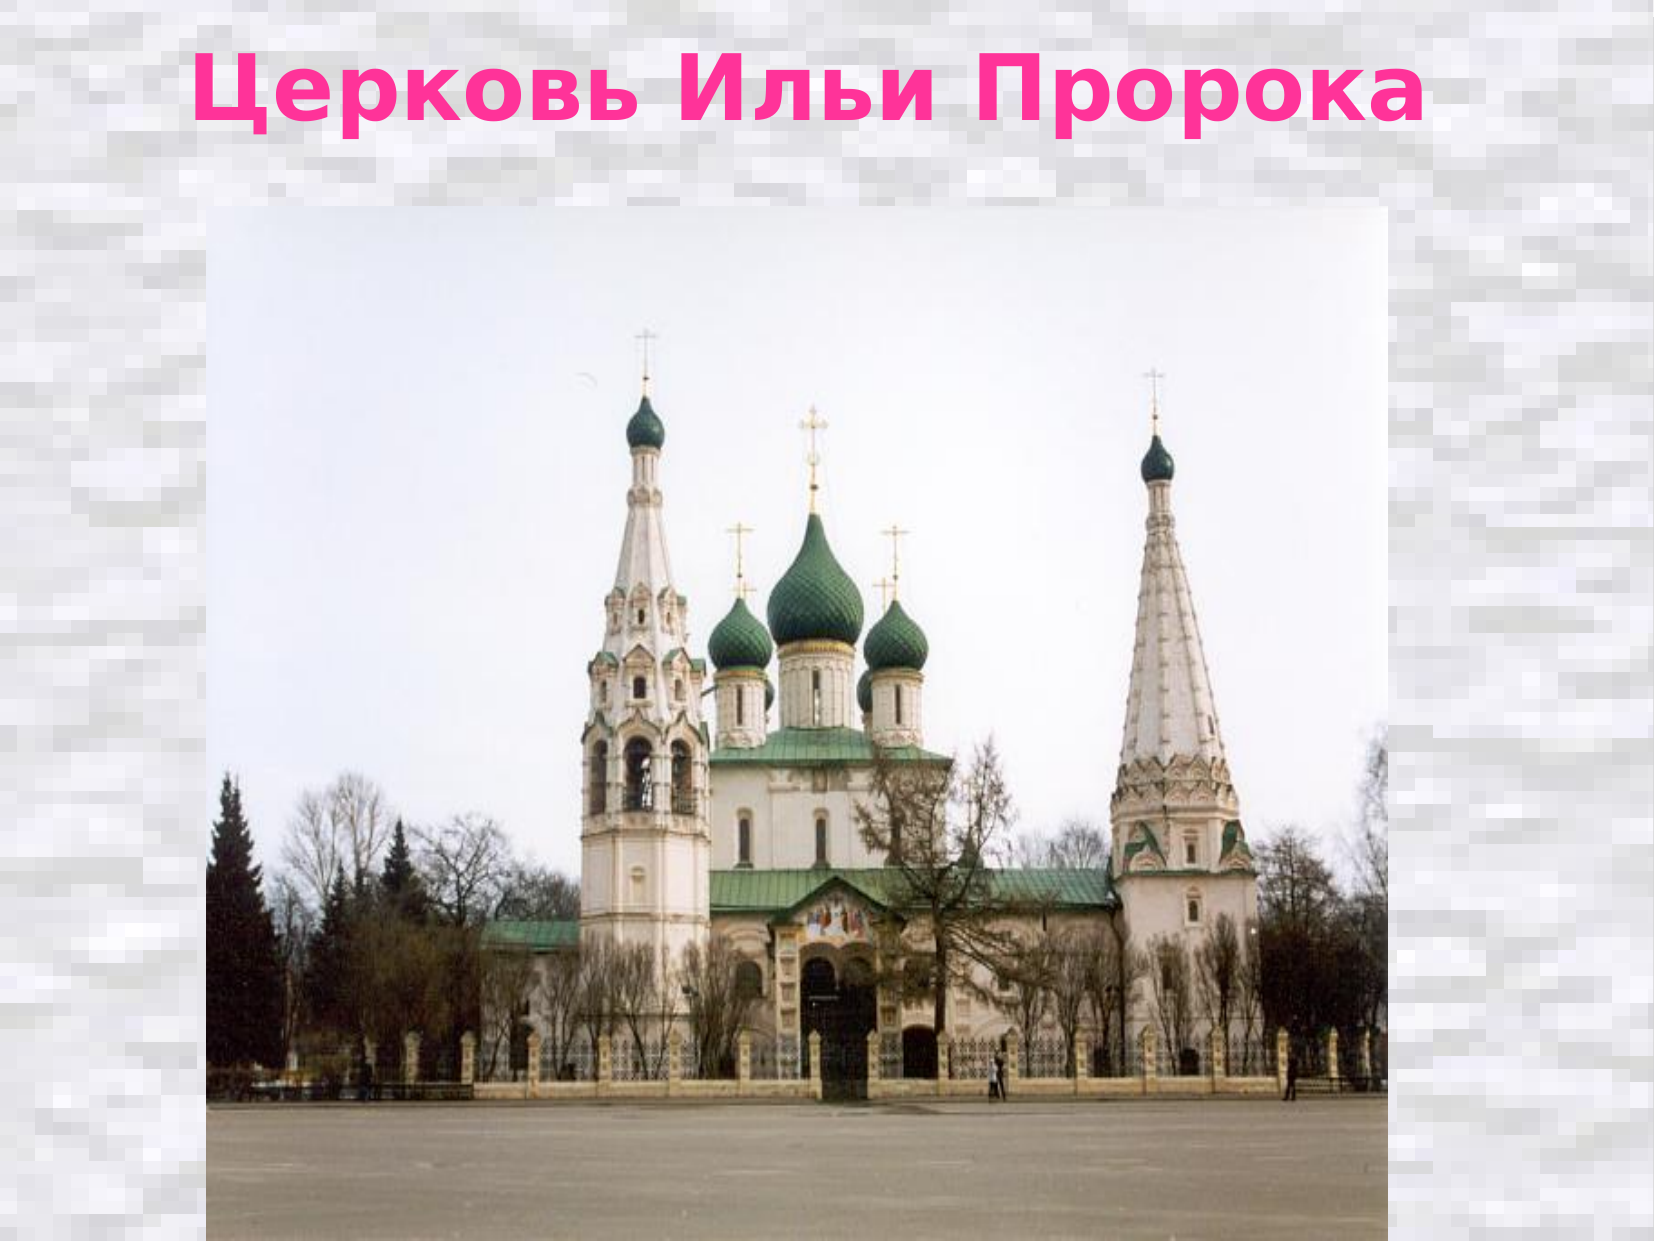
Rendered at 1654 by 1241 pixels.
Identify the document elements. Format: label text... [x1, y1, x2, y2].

picture [0, 0, 1654, 1241]
title Церковь Ильи Пророка [171, 0, 1447, 178]
